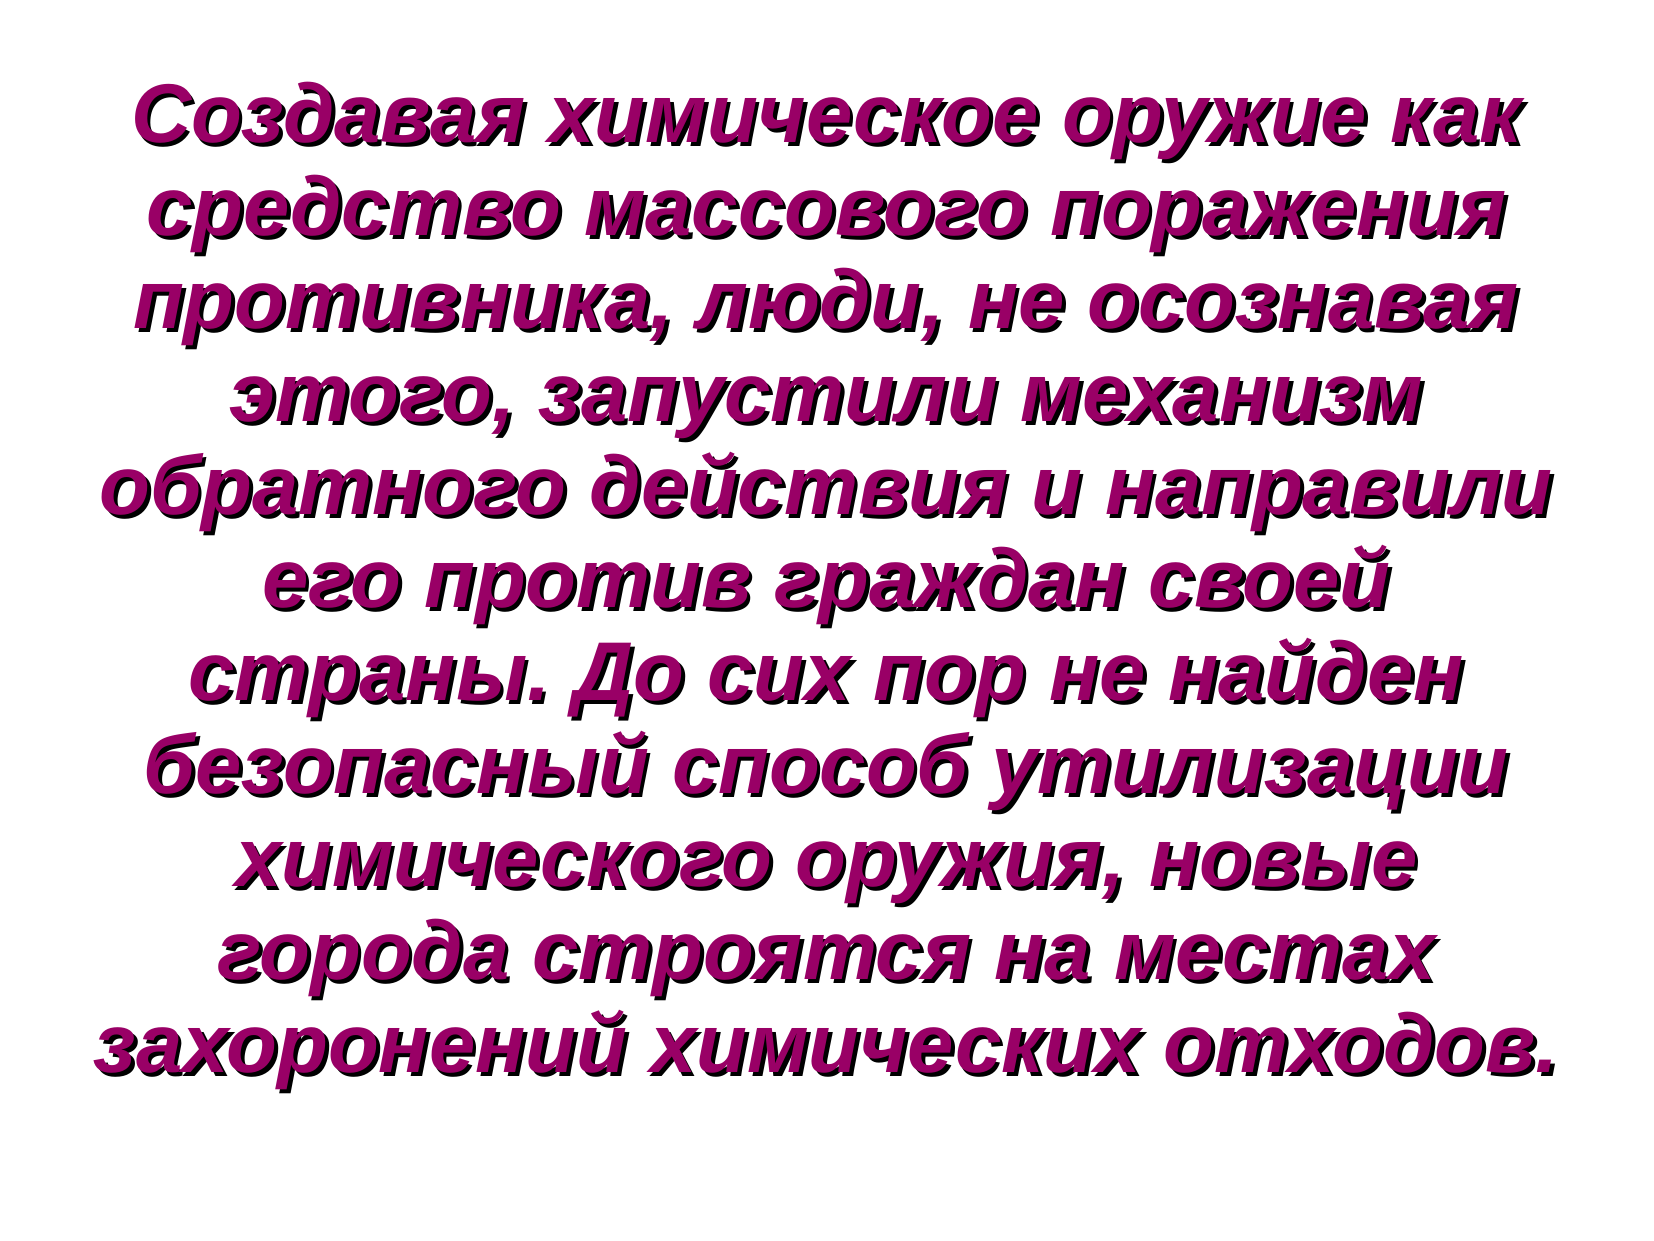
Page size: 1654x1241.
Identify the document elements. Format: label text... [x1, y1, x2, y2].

subtitle Создавая химическое оружие как средство массового поражения противника, люди, не осознавая этого, запустили механизм обратного действия и направили его против граждан своей страны. До сих пор не найден безопасный способ утилизации химического оружия, новые города строятся на местах захоронений химических отходов. [82, 49, 1571, 1109]
